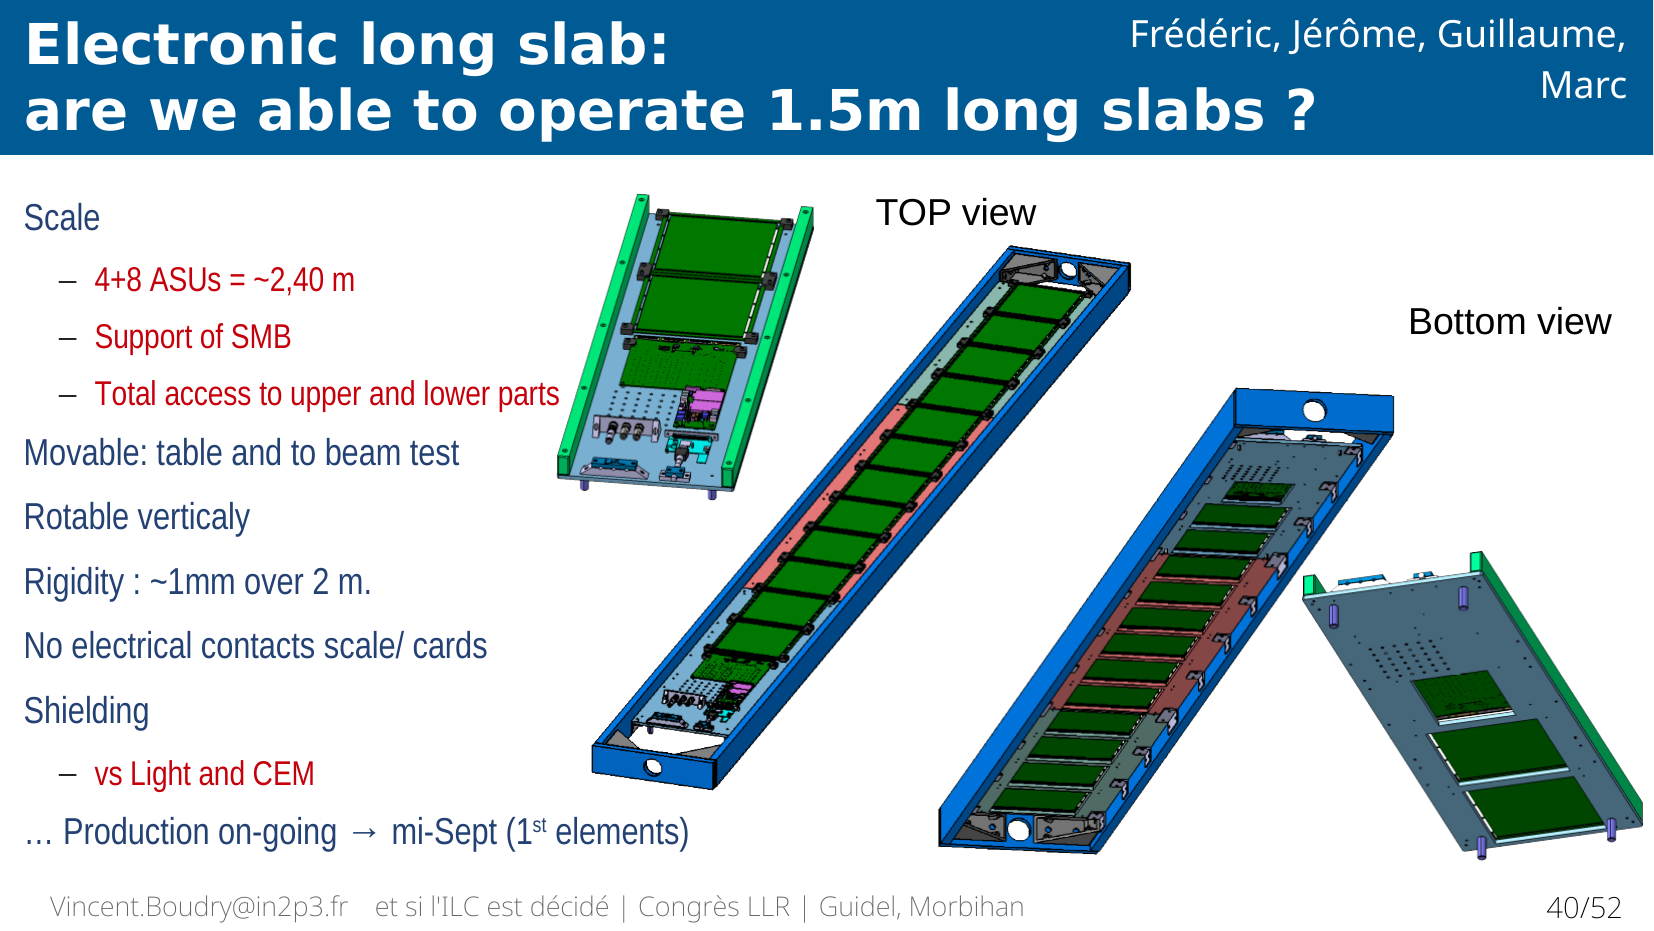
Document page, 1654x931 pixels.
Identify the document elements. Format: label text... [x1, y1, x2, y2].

picture [544, 188, 1654, 866]
text_box Frédéric, Jérôme, Guillaume, Marc [1037, 0, 1643, 65]
text_box Bottom view [1393, 293, 1628, 350]
title Electronic long slab: are we able to operate 1.5m long slabs ? [24, 12, 1635, 144]
text_box TOP view [860, 183, 1052, 241]
list Scale 4+8 ASUs = ~2,40 m Support of SMB Total access to upper and lower parts Movable: table and to beam test Rotable verticaly Rigidity : ~1mm over 2 m. No electrical contacts scale/ cards Shielding vs Light and CEM … Production on-going → mi-Sept (1st elements) [23, 195, 849, 863]
